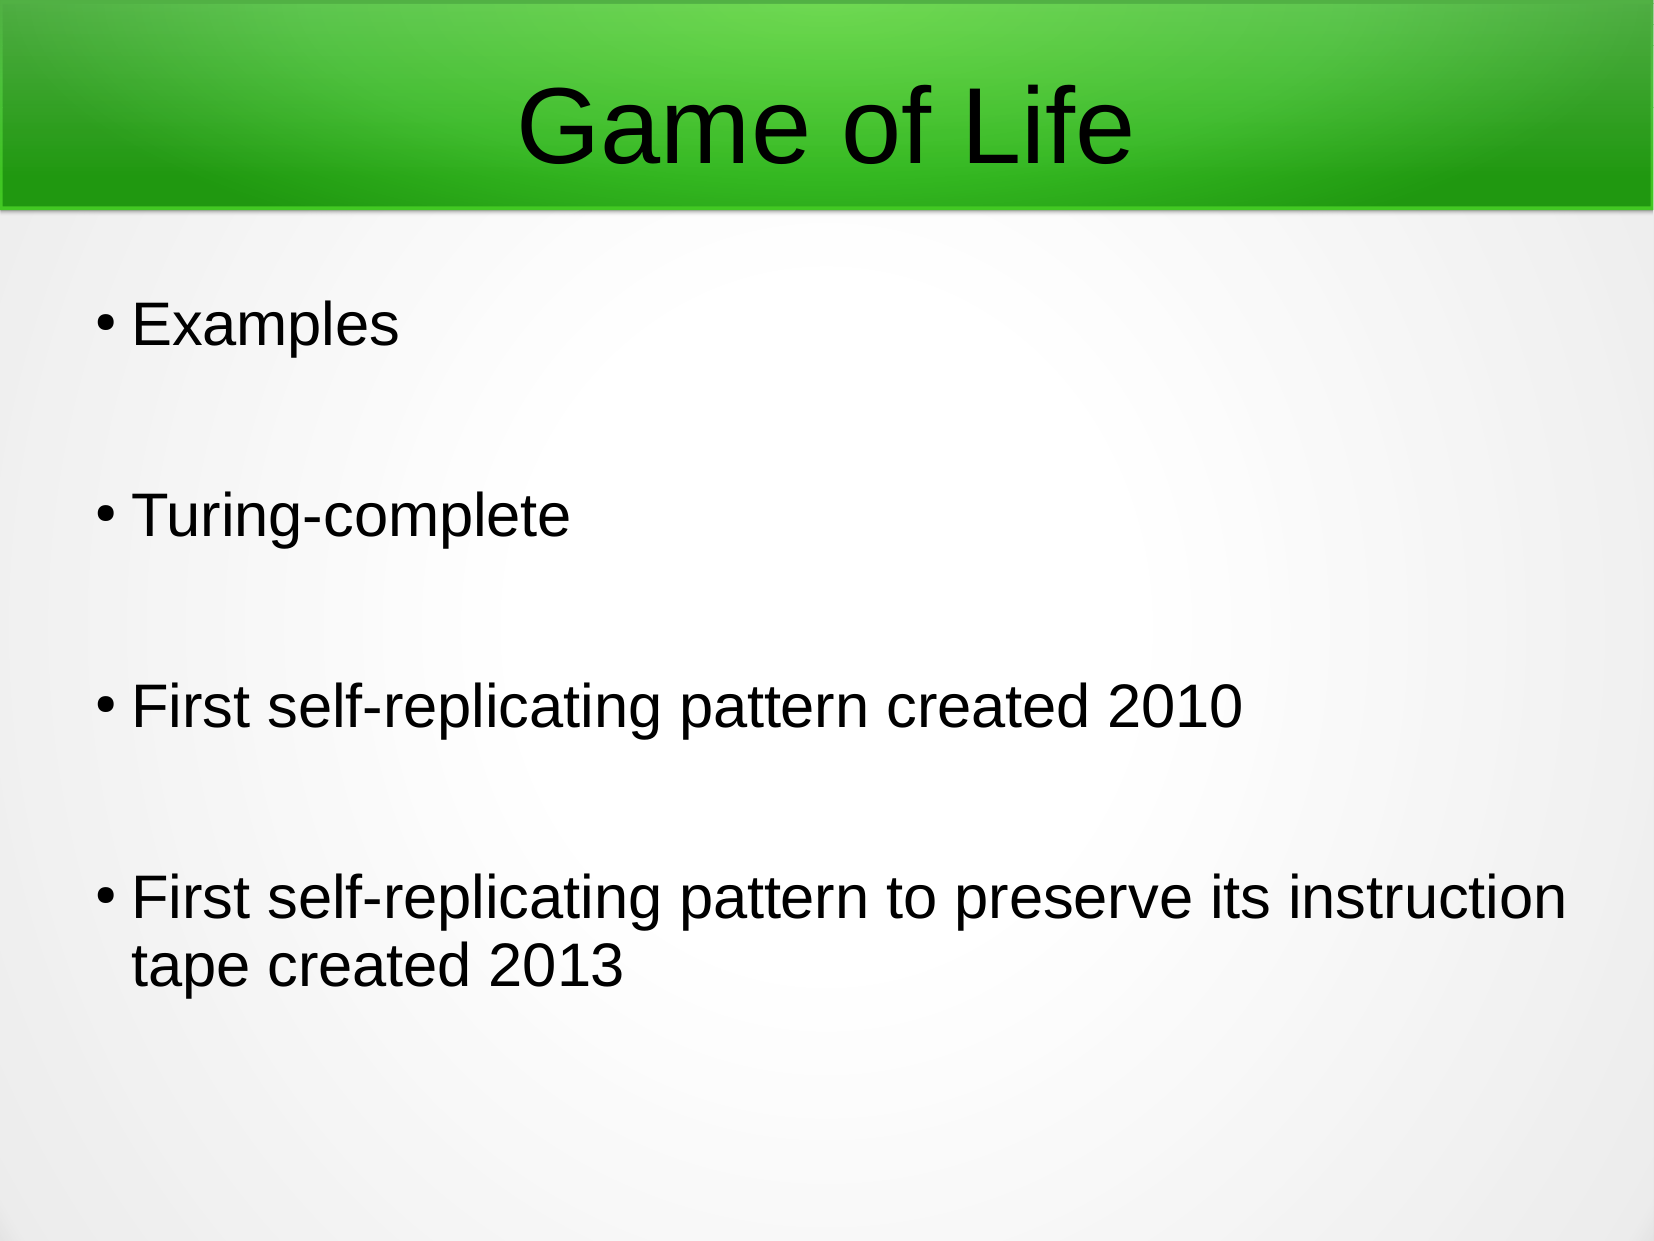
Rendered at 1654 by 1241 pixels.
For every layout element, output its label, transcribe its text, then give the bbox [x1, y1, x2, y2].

title Game of Life [82, 22, 1571, 230]
list Examples Turing-complete First self-replicating pattern created 2010 First self-replicating pattern to preserve its instruction tape created 2013 [82, 290, 1571, 1010]
